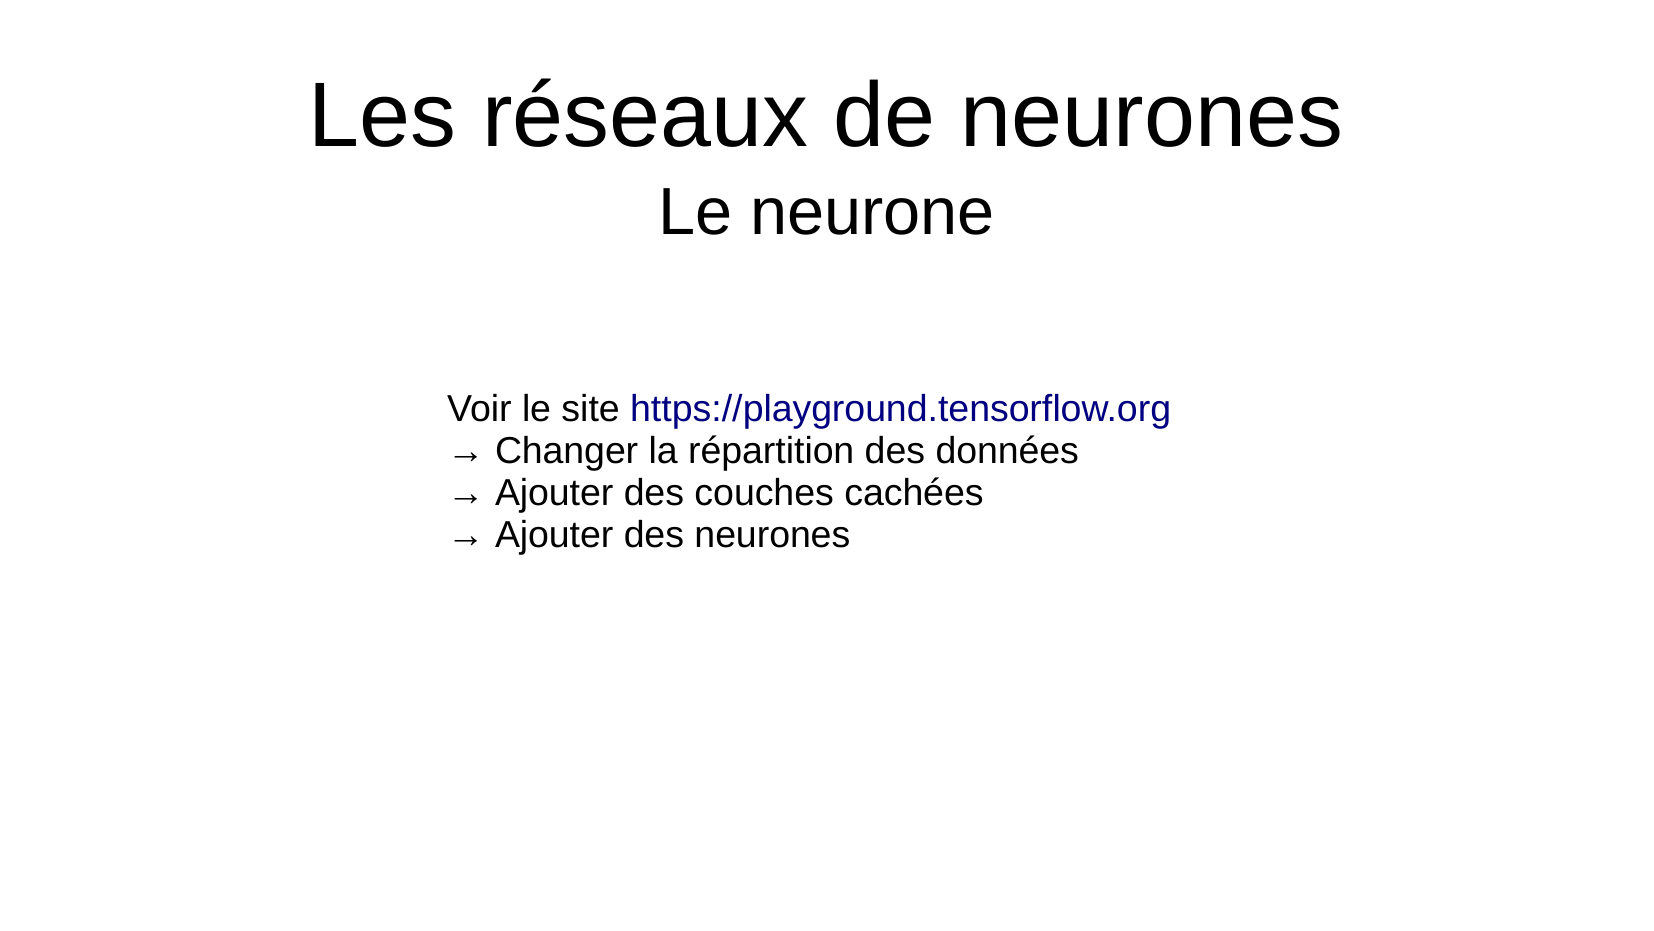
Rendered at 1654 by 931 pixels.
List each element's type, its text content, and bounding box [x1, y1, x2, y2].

subtitle Le neurone [82, 168, 1571, 254]
title Les réseaux de neurones [82, 37, 1571, 168]
text_box Voir le site https://playground.tensorflow.org → Changer la répartition des données → Ajouter des couches cachées → Ajouter des neurones [432, 380, 1187, 563]
